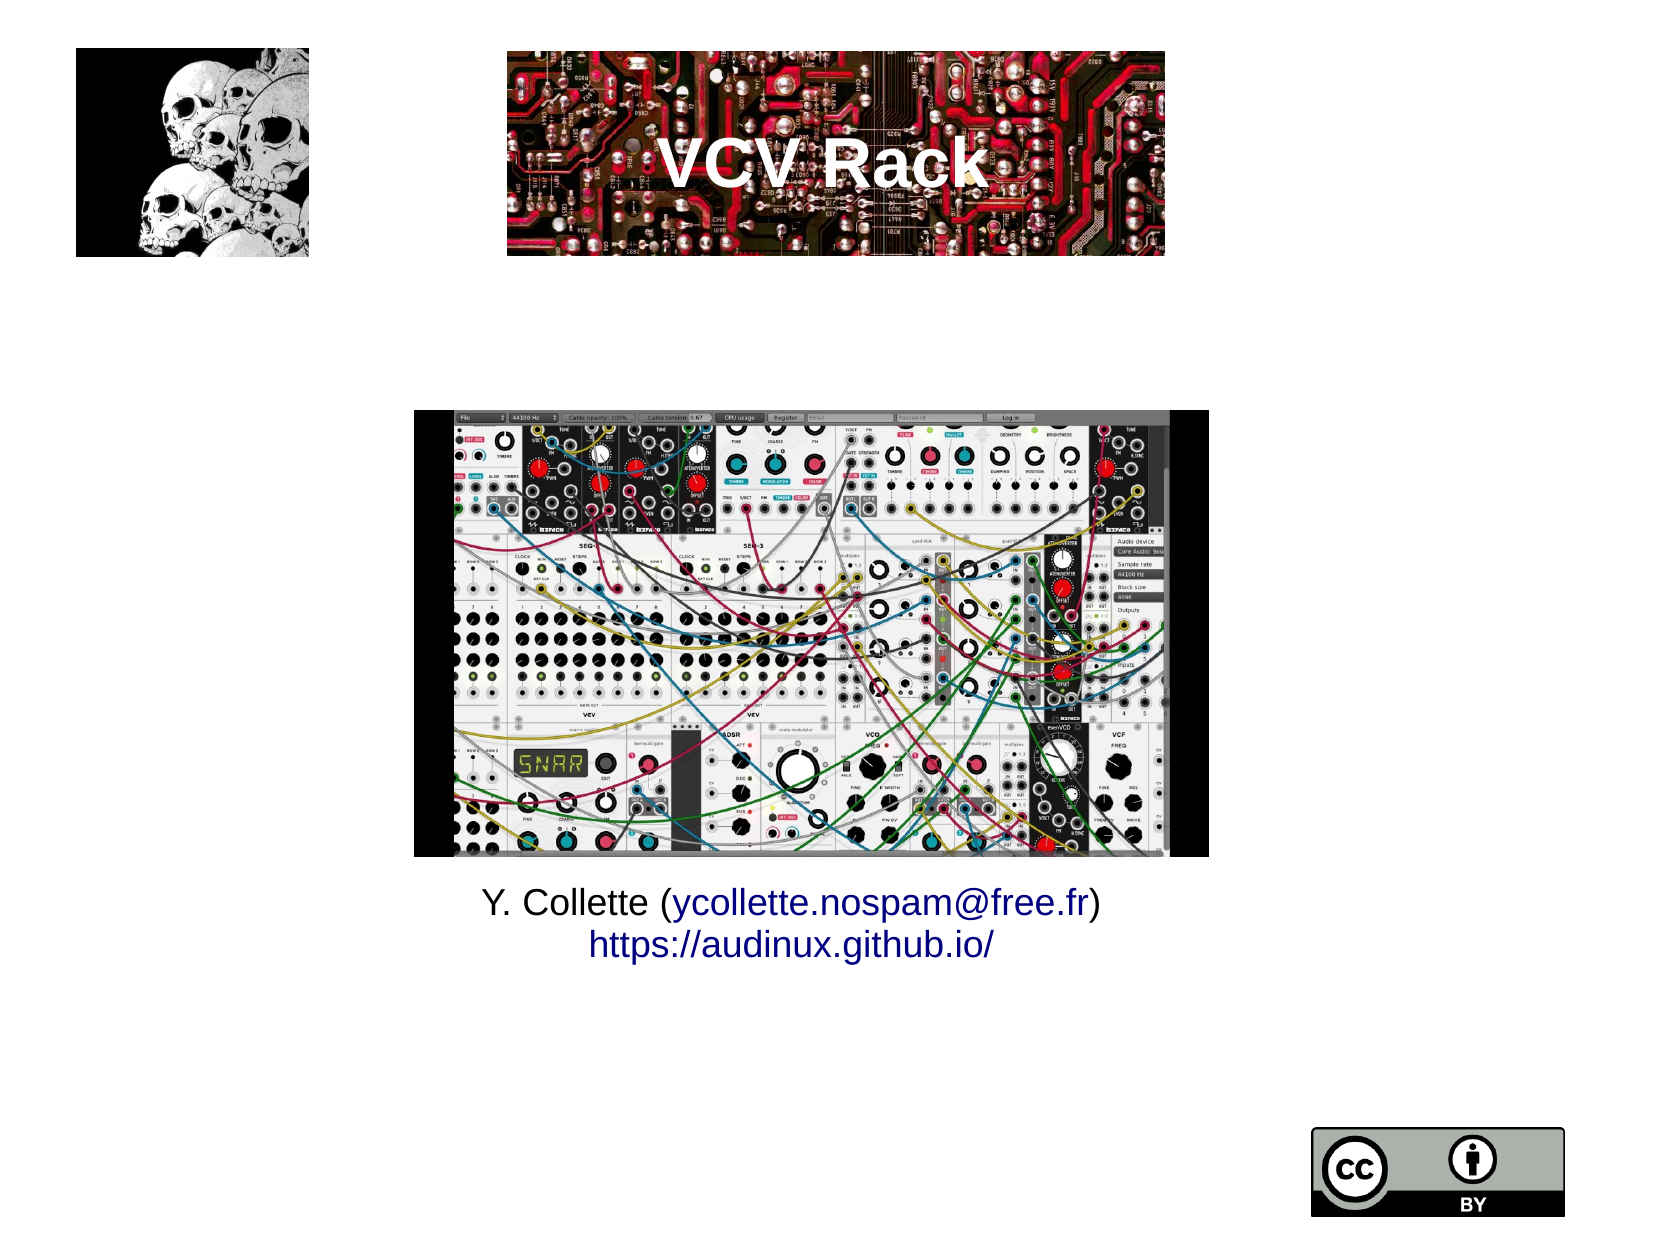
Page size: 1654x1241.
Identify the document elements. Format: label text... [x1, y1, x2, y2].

picture [1311, 1127, 1565, 1217]
picture [414, 410, 1209, 857]
text_box VCV Rack [641, 116, 1029, 290]
text_box Y. Collette (ycollette.nospam@free.fr) https://audinux.github.io/ [460, 874, 1123, 973]
picture [76, 48, 309, 257]
picture [507, 51, 1165, 256]
